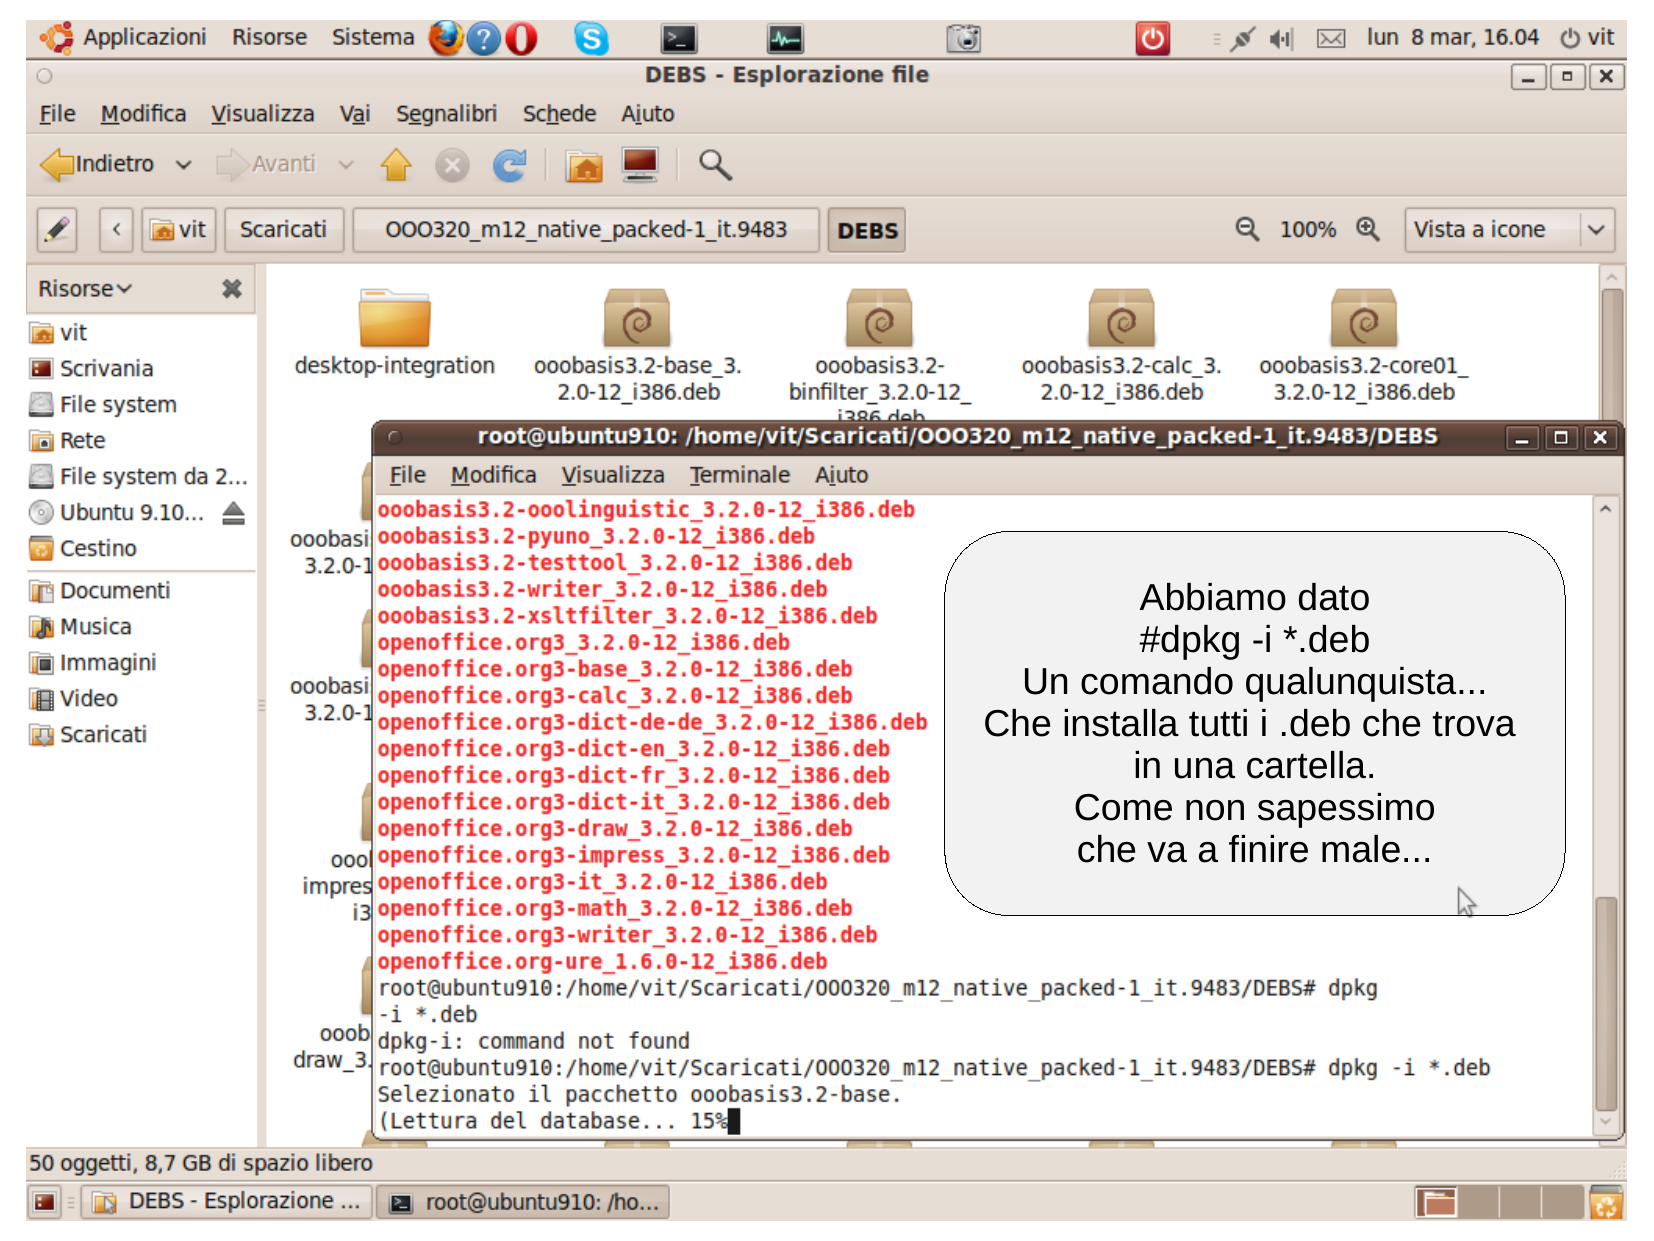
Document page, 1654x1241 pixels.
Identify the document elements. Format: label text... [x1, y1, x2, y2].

picture [0, 0, 1654, 1241]
text_box Abbiamo dato #dpkg -i *.deb Un comando qualunquista... Che installa tutti i .deb che trova in una cartella. Come non sapessimo che va a finire male... [944, 531, 1566, 916]
